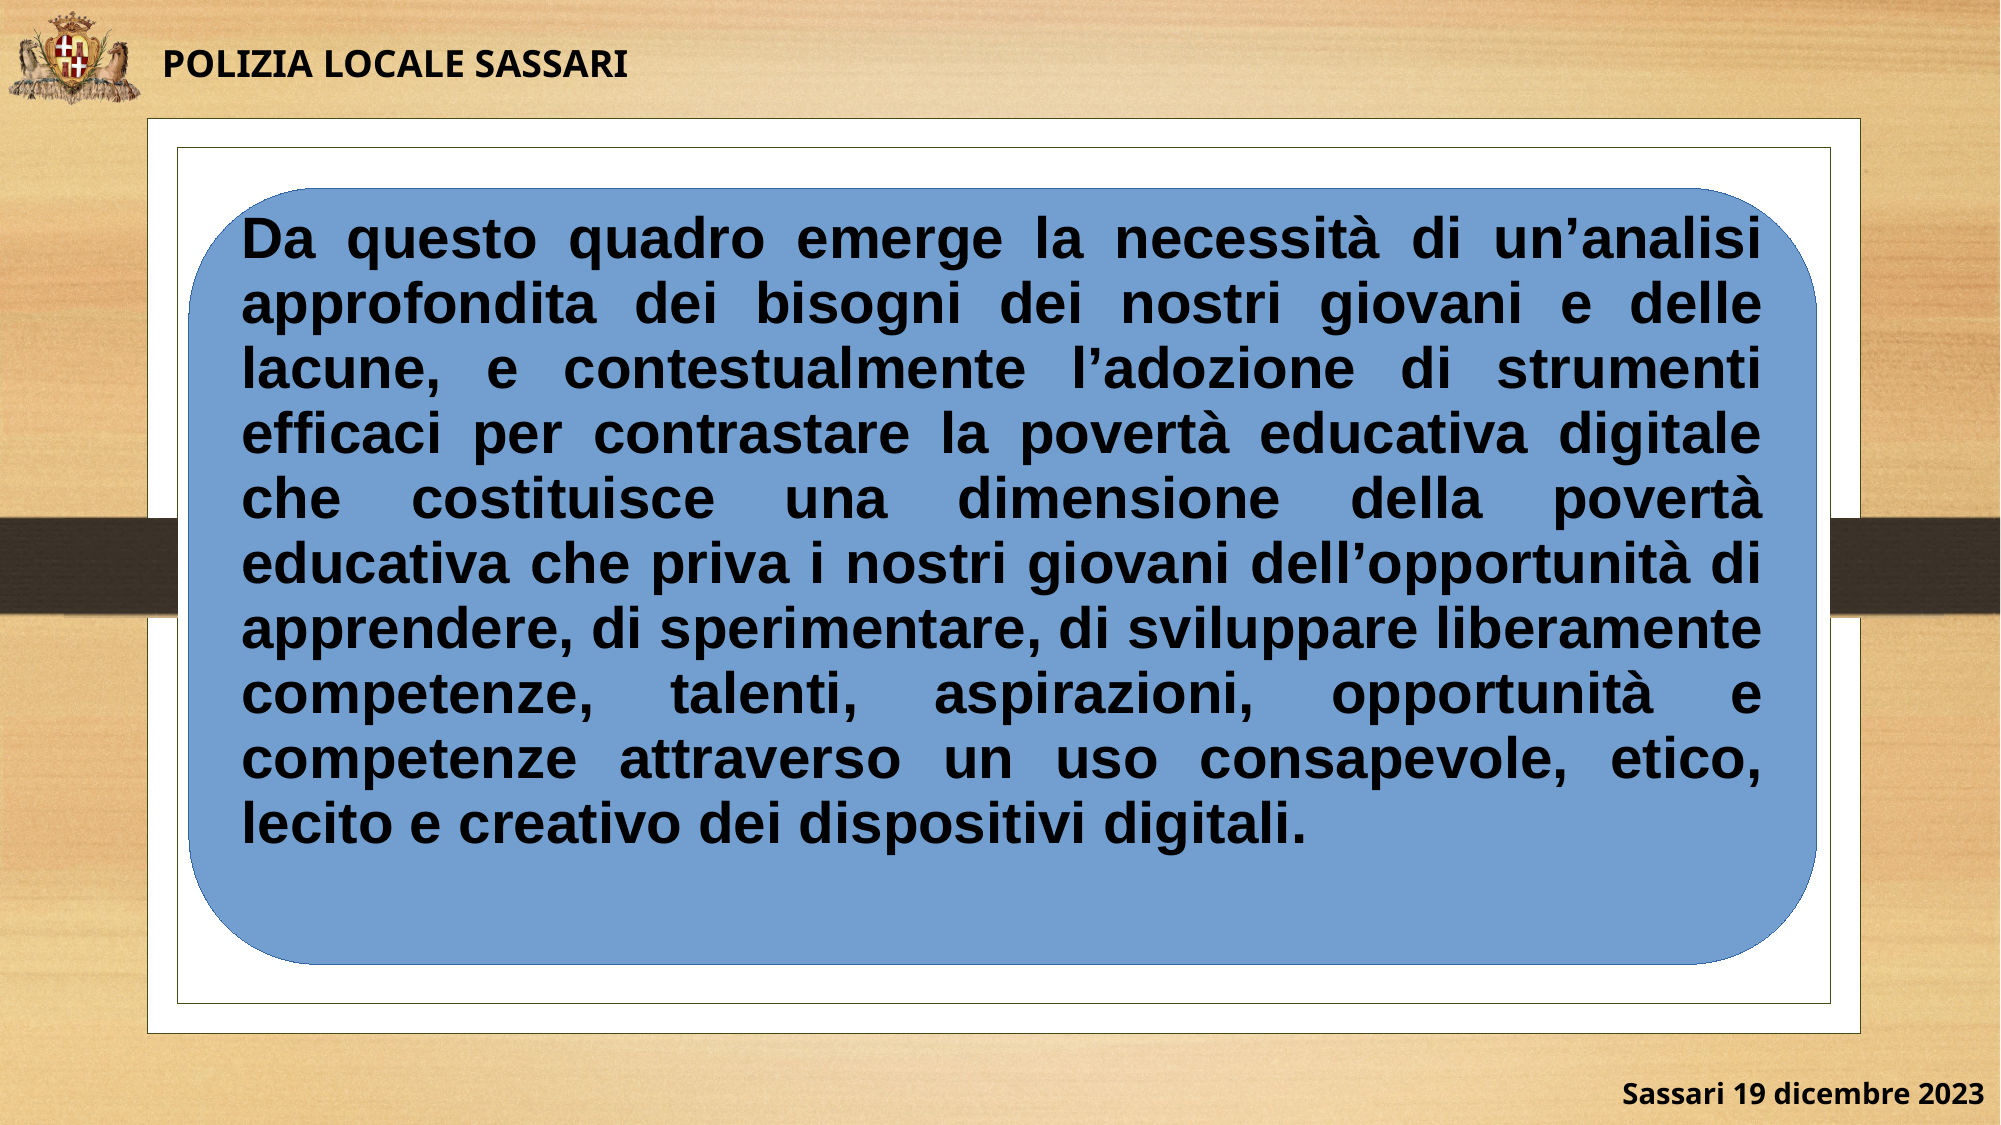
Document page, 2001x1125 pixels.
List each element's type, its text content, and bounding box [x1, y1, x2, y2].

text_box Da questo quadro emerge la necessità di un’analisi approfondita dei bisogni dei nostri giovani e delle lacune, e contestualmente l’adozione di strumenti efficaci per contrastare la povertà educativa digitale che costituisce una dimensione della povertà educativa che priva i nostri giovani dell’opportunità di apprendere, di sperimentare, di sviluppare liberamente competenze, talenti, aspirazioni, opportunità e competenze attraverso un uso consapevole, etico, lecito e creativo dei dispositivi digitali. [188, 188, 1817, 965]
text_box [147, 118, 1861, 518]
text_box [178, 148, 1830, 1003]
text_box [147, 618, 1861, 1034]
picture [0, 0, 2001, 1125]
text_box Sassari 19 dicembre 2023 [1350, 1065, 2000, 1125]
text_box POLIZIA LOCALE SASSARI [147, 30, 797, 98]
